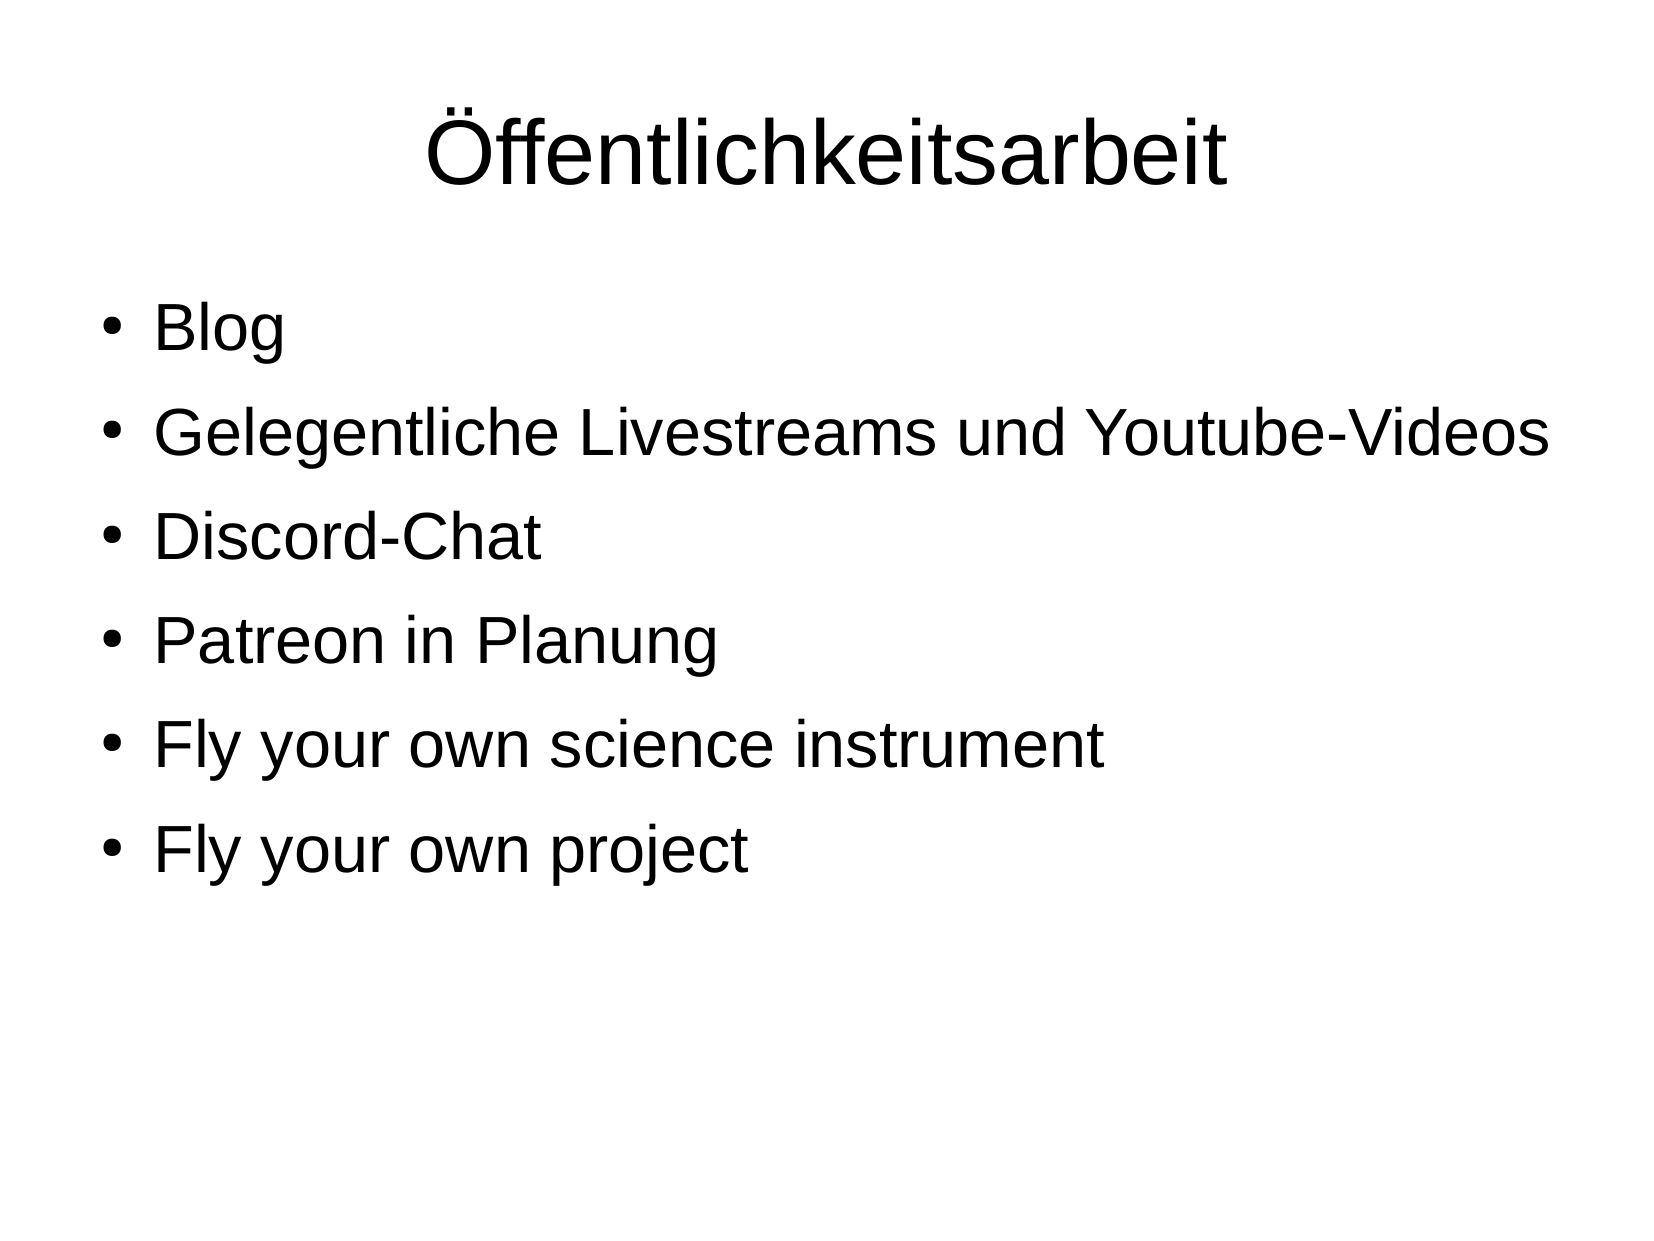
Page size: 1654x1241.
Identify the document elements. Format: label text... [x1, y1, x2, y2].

list Blog Gelegentliche Livestreams und Youtube-Videos Discord-Chat Patreon in Planung Fly your own science instrument Fly your own project [82, 290, 1571, 1010]
title Öffentlichkeitsarbeit [82, 49, 1571, 257]
